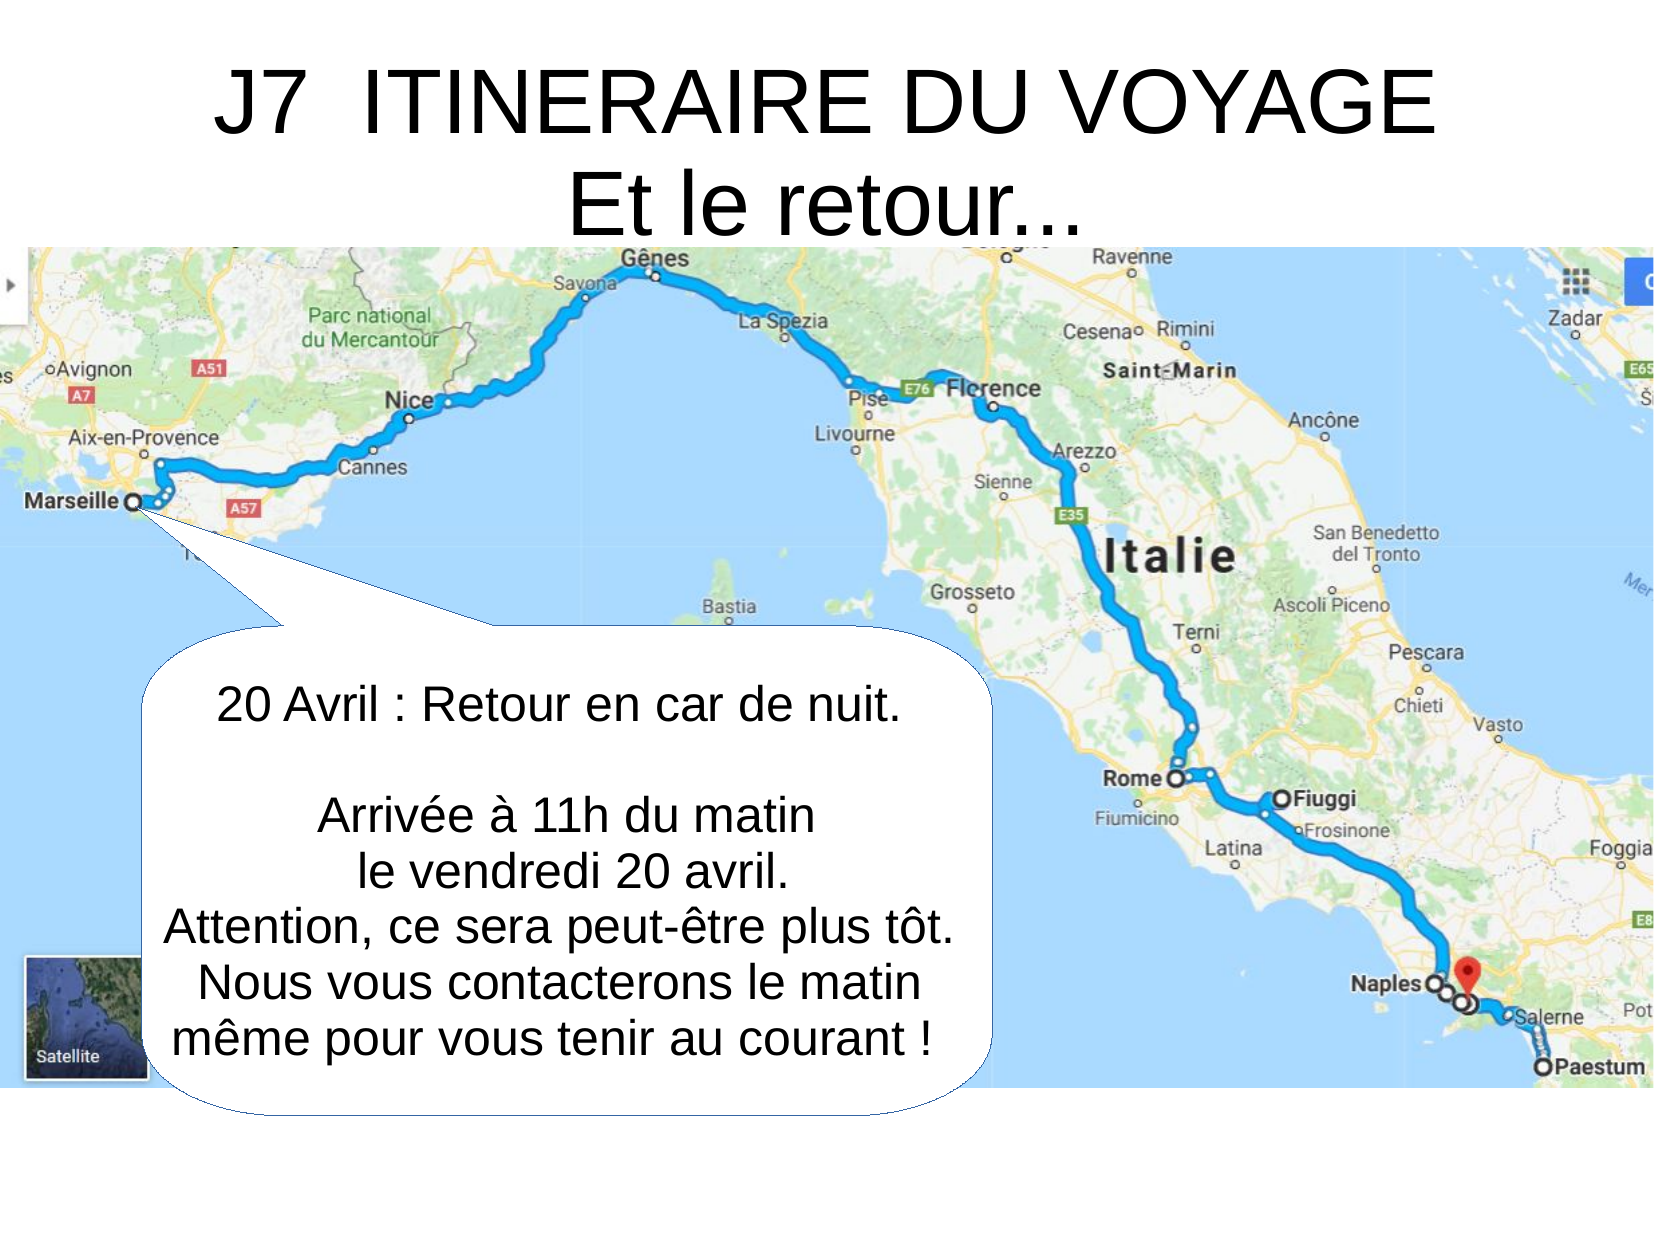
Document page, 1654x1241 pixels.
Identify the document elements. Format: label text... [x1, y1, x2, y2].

text_box 20 Avril : Retour en car de nuit. Arrivée à 11h du matin le vendredi 20 avril. Attention, ce sera peut-être plus tôt. Nous vous contacterons le matin même pour vous tenir au courant ! [135, 506, 993, 1116]
title J7 ITINERAIRE DU VOYAGE Et le retour... [82, 49, 1571, 247]
picture [0, 247, 1654, 1088]
